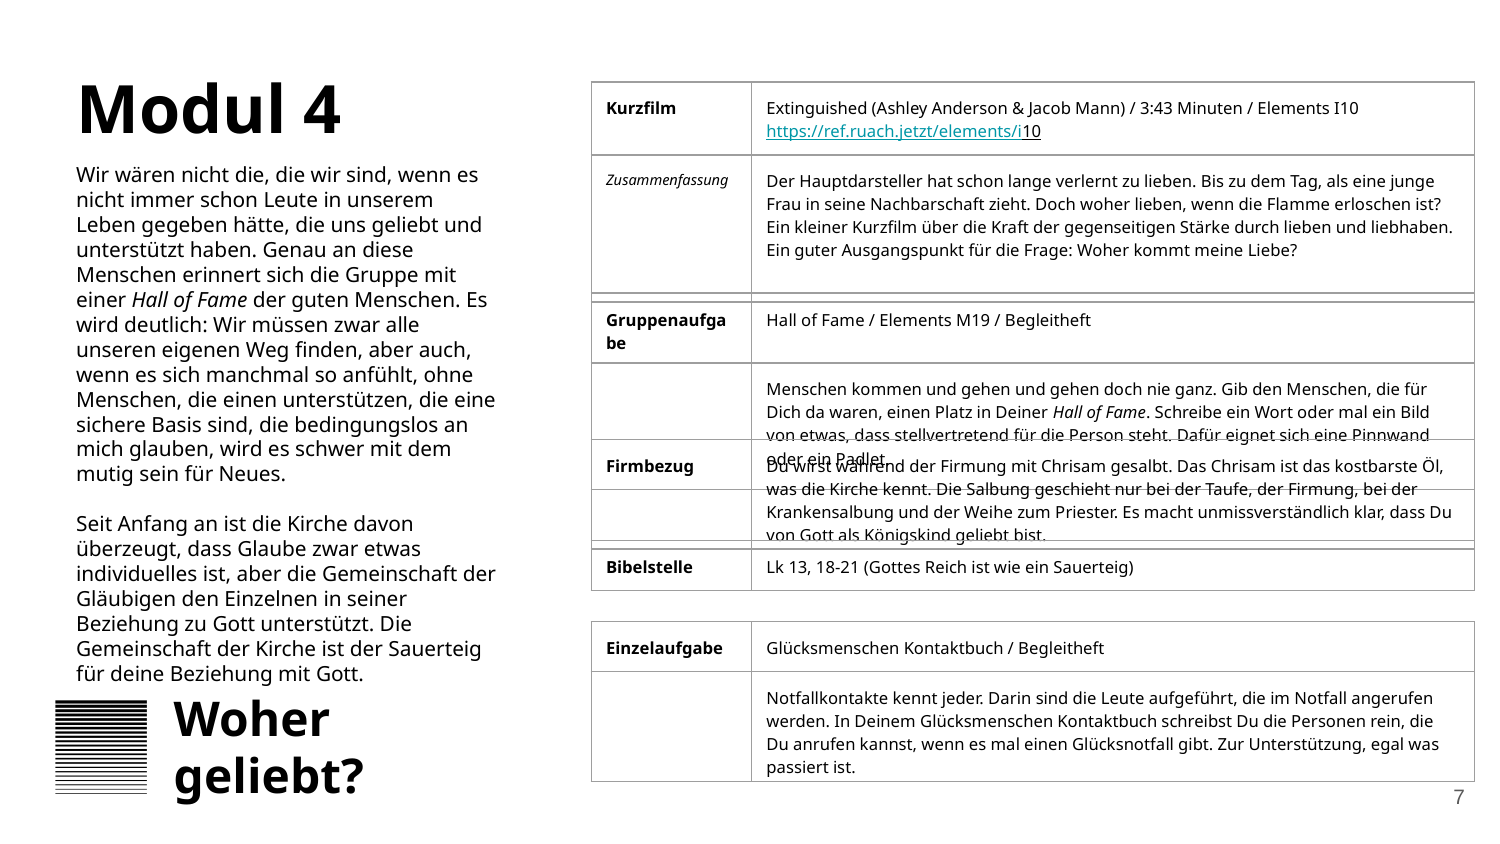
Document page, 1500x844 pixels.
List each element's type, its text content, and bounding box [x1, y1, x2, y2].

table_header Gruppenaufgabe [592, 294, 751, 362]
table_header Bibelstelle [592, 541, 751, 590]
table_cell [592, 672, 751, 781]
table_header Du wirst während der Firmung mit Chrisam gesalbt. Das Chrisam ist das kostbarste Öl, was die Kirche kennt. Die Salbung geschieht nur bei der Taufe, der Firmung, bei der Krankensalbung und der Weihe zum Priester. Es macht unmissverständlich klar, dass Du von Gott als Königskind geliebt bist. [752, 440, 1474, 540]
slide_number <number> [1389, 764, 1480, 830]
table_cell Notfallkontakte kennt jeder. Darin sind die Leute aufgeführt, die im Notfall angerufen werden. In Deinem Glücksmenschen Kontaktbuch schreibst Du die Personen rein, die Du anrufen kannst, wenn es mal einen Glücksnotfall gibt. Zur Unterstützung, egal was passiert ist. [752, 672, 1474, 781]
table_cell Der Hauptdarsteller hat schon lange verlernt zu lieben. Bis zu dem Tag, als eine junge Frau in seine Nachbarschaft zieht. Doch woher lieben, wenn die Flamme erloschen ist? Ein kleiner Kurzfilm über die Kraft der gegenseitigen Stärke durch lieben und liebhaben. Ein guter Ausgangspunkt für die Frage: Woher kommt meine Liebe? [752, 156, 1474, 292]
table_header Extinguished (Ashley Anderson & Jacob Mann) / 3:43 Minuten / Elements I10 https://ref.ruach.jetzt/elements/i10 [752, 83, 1474, 154]
text_box Woher geliebt? [184, 751, 487, 819]
table_header Lk 13, 18-21 (Gottes Reich ist wie ein Sauerteig) [752, 541, 1474, 590]
table_cell [592, 364, 751, 439]
table_header Einzelaufgabe [592, 622, 751, 671]
table_header Kurzfilm [592, 83, 751, 154]
table_header Firmbezug [592, 440, 751, 540]
table_cell Zusammenfassung [592, 156, 751, 292]
table_cell Menschen kommen und gehen und gehen doch nie ganz. Gib den Menschen, die für Dich da waren, einen Platz in Deiner Hall of Fame. Schreibe ein Wort oder mal ein Bild von etwas, dass stellvertretend für die Person steht. Dafür eignet sich eine Pinnwand oder ein Padlet. [752, 364, 1474, 439]
table_header Glücksmenschen Kontaktbuch / Begleitheft [752, 622, 1474, 671]
text_box Modul 4 [61, 51, 554, 162]
table_header Hall of Fame / Elements M19 / Begleitheft [752, 294, 1474, 362]
text_box Wir wären nicht die, die wir sind, wenn es nicht immer schon Leute in unserem Leben gegeben hätte, die uns geliebt und unterstützt haben. Genau an diese Menschen erinnert sich die Gruppe mit einer Hall of Fame der guten Menschen. Es wird deutlich: Wir müssen zwar alle unseren eigenen Weg finden, aber auch, wenn es sich manchmal so anfühlt, ohne Menschen, die einen unterstützen, die eine sichere Basis sind, die bedingungslos an mich glauben, wird es schwer mit dem mutig sein für Neues. Seit Anfang an ist die Kirche davon überzeugt, dass Glaube zwar etwas individuelles ist, aber die Gemeinschaft der Gläubigen den Einzelnen in seiner Beziehung zu Gott unterstützt. Die Gemeinschaft der Kirche ist der Sauerteig für deine Beziehung mit Gott. [61, 146, 513, 751]
picture [18, 664, 184, 830]
